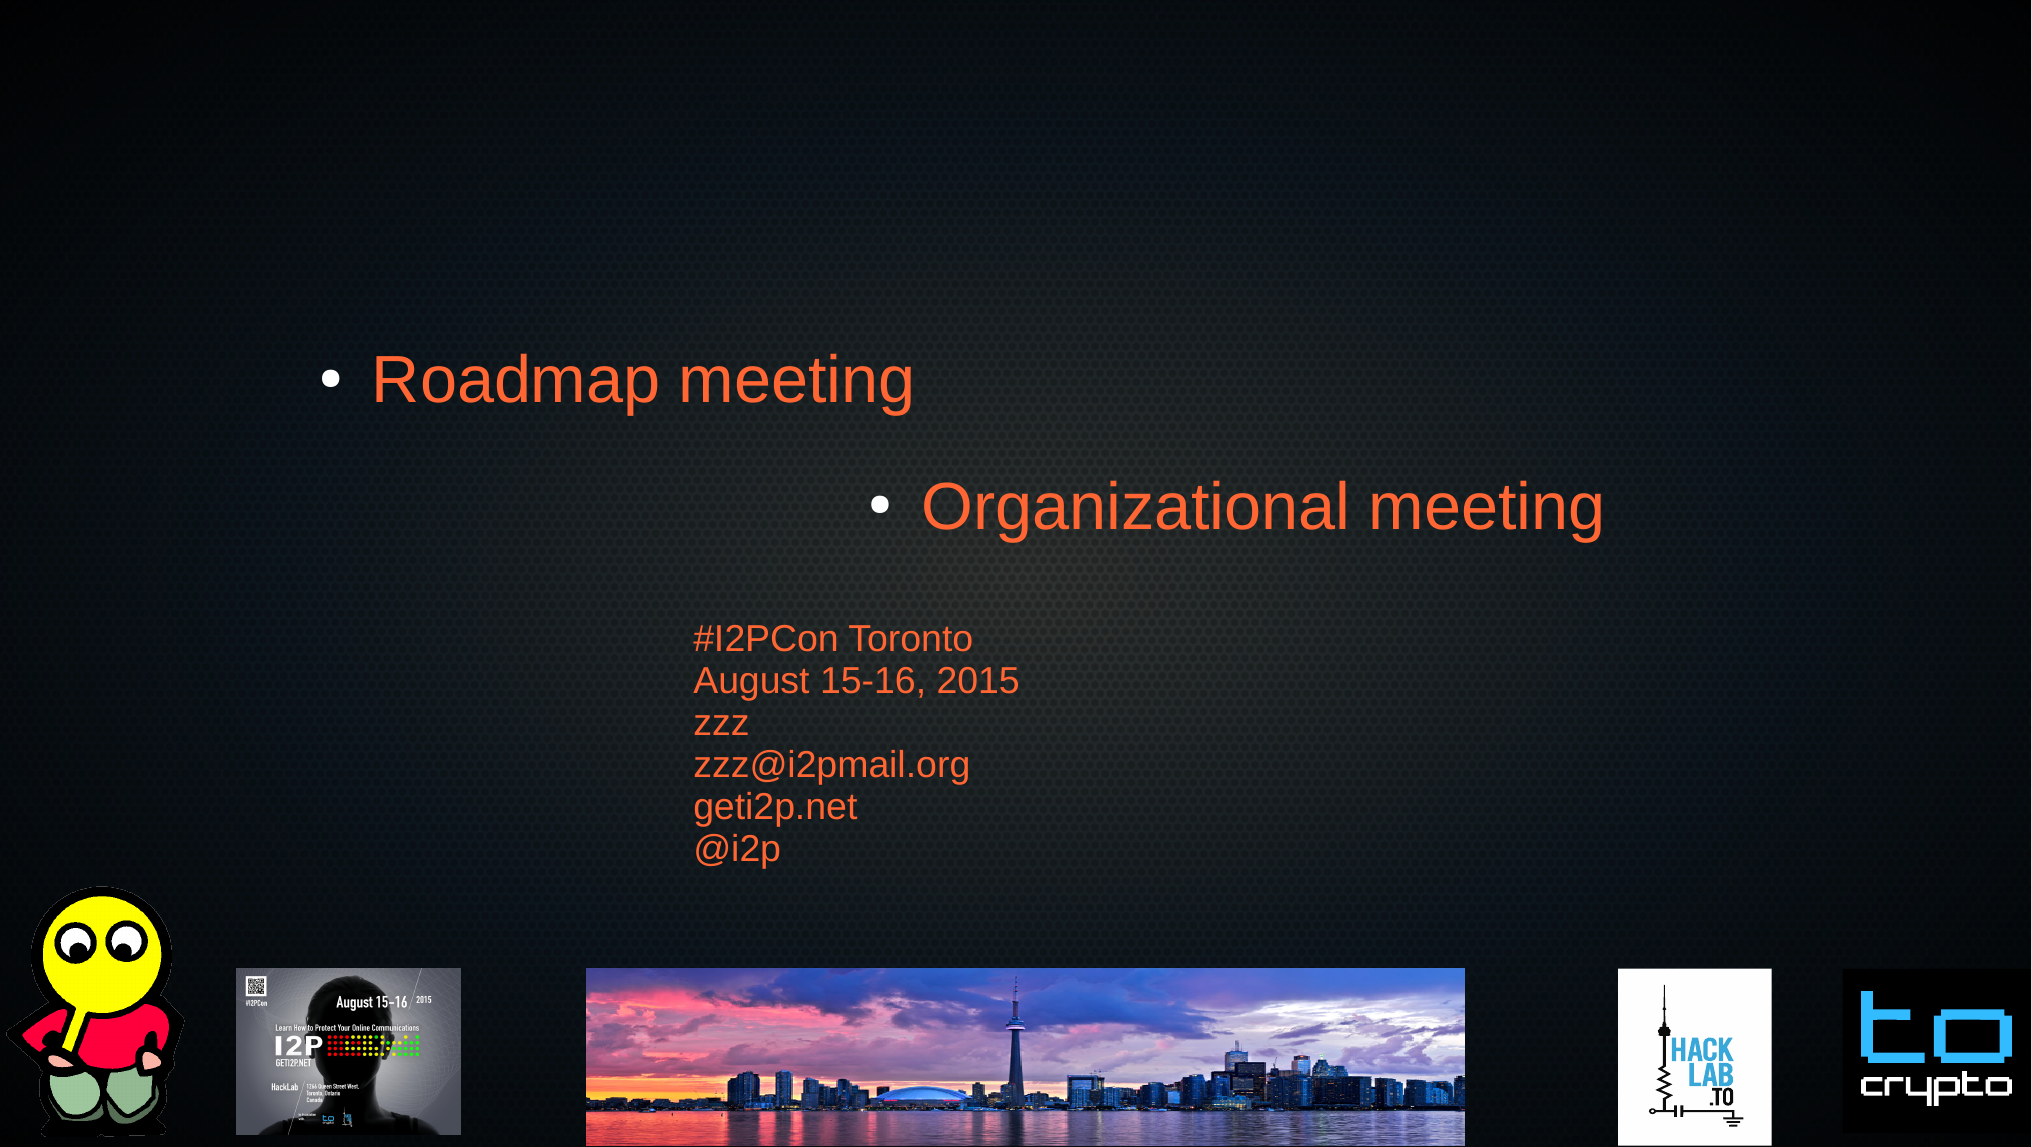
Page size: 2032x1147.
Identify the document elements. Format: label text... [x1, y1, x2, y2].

text_box #I2PCon Toronto August 15-16, 2015 zzz zzz@i2pmail.org geti2p.net @i2p [678, 610, 1151, 878]
picture [0, 0, 2032, 1147]
list Roadmap meeting [300, 342, 1193, 1008]
list Organizational meeting [850, 469, 1743, 1134]
